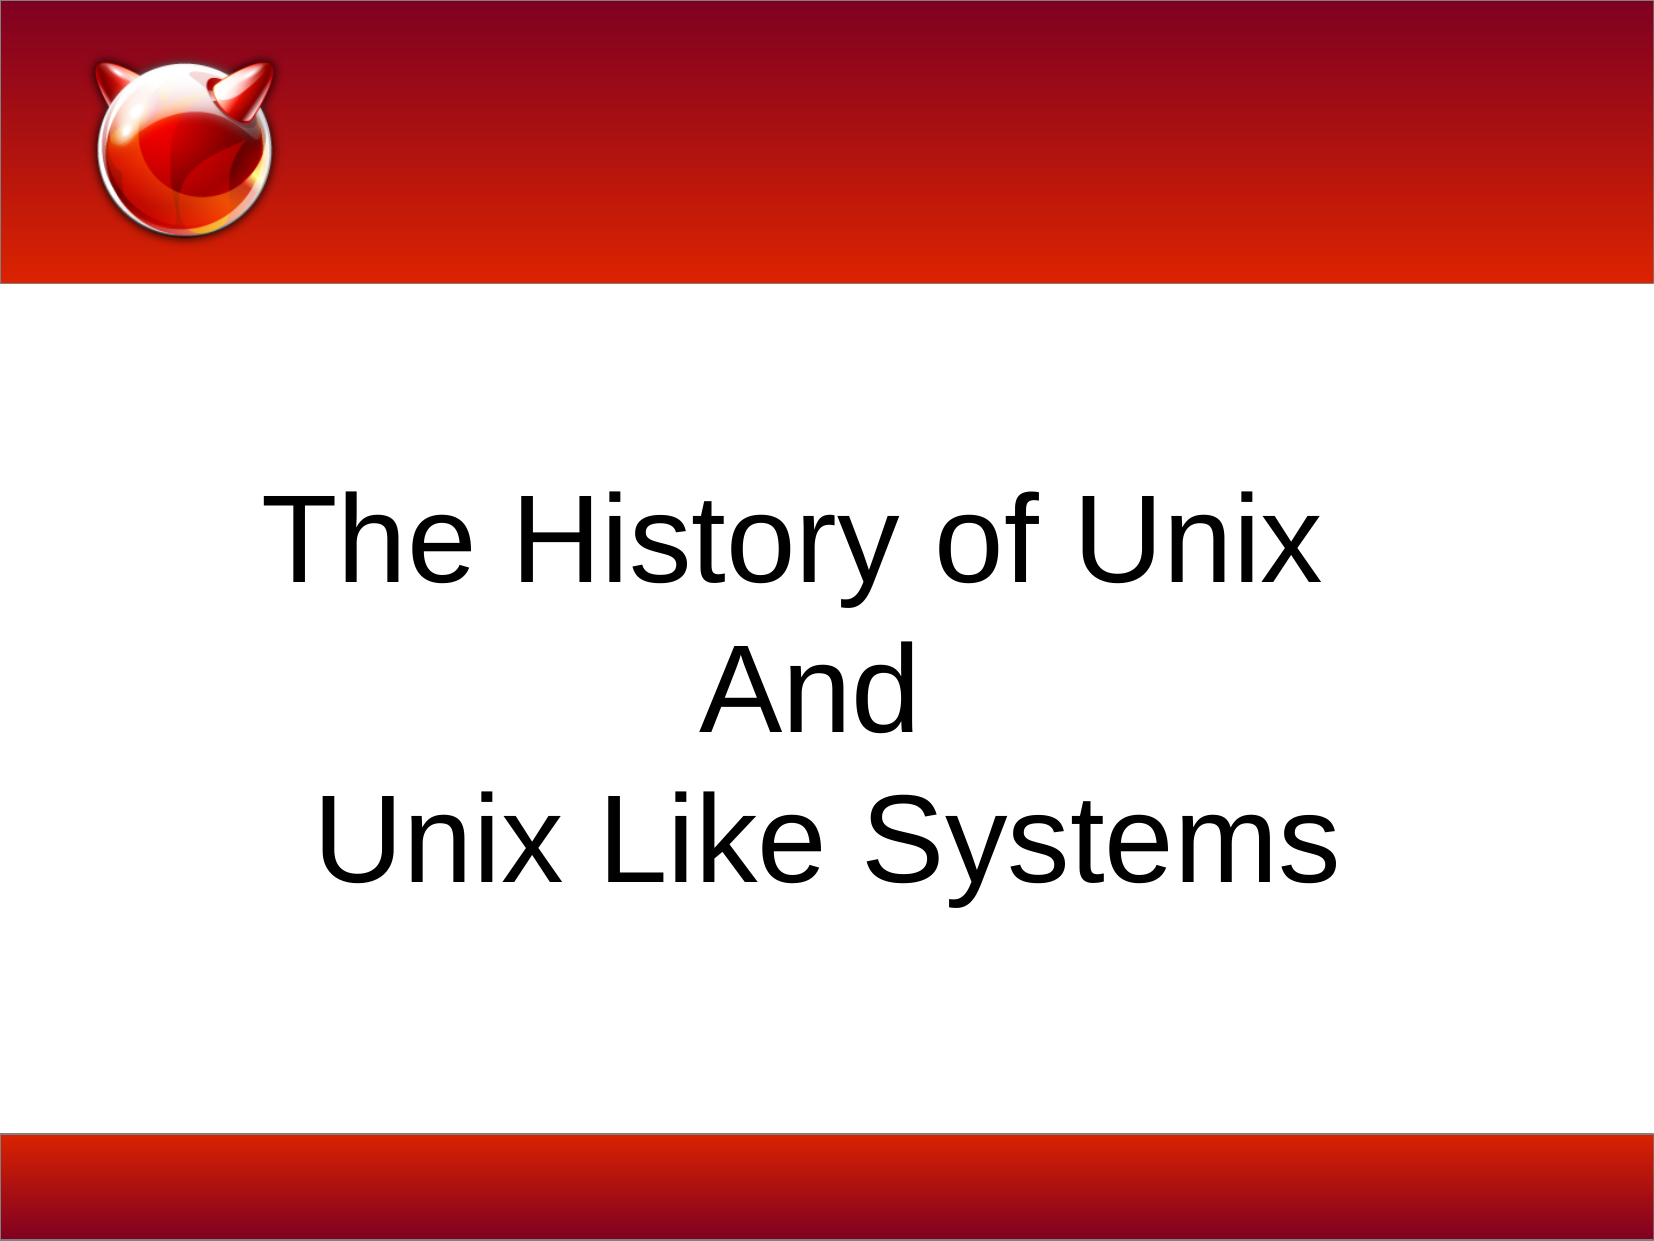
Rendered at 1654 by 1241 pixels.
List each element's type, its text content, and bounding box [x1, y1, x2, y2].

picture [82, 49, 289, 252]
text_box The History of Unix And Unix Like Systems [82, 290, 1538, 1075]
